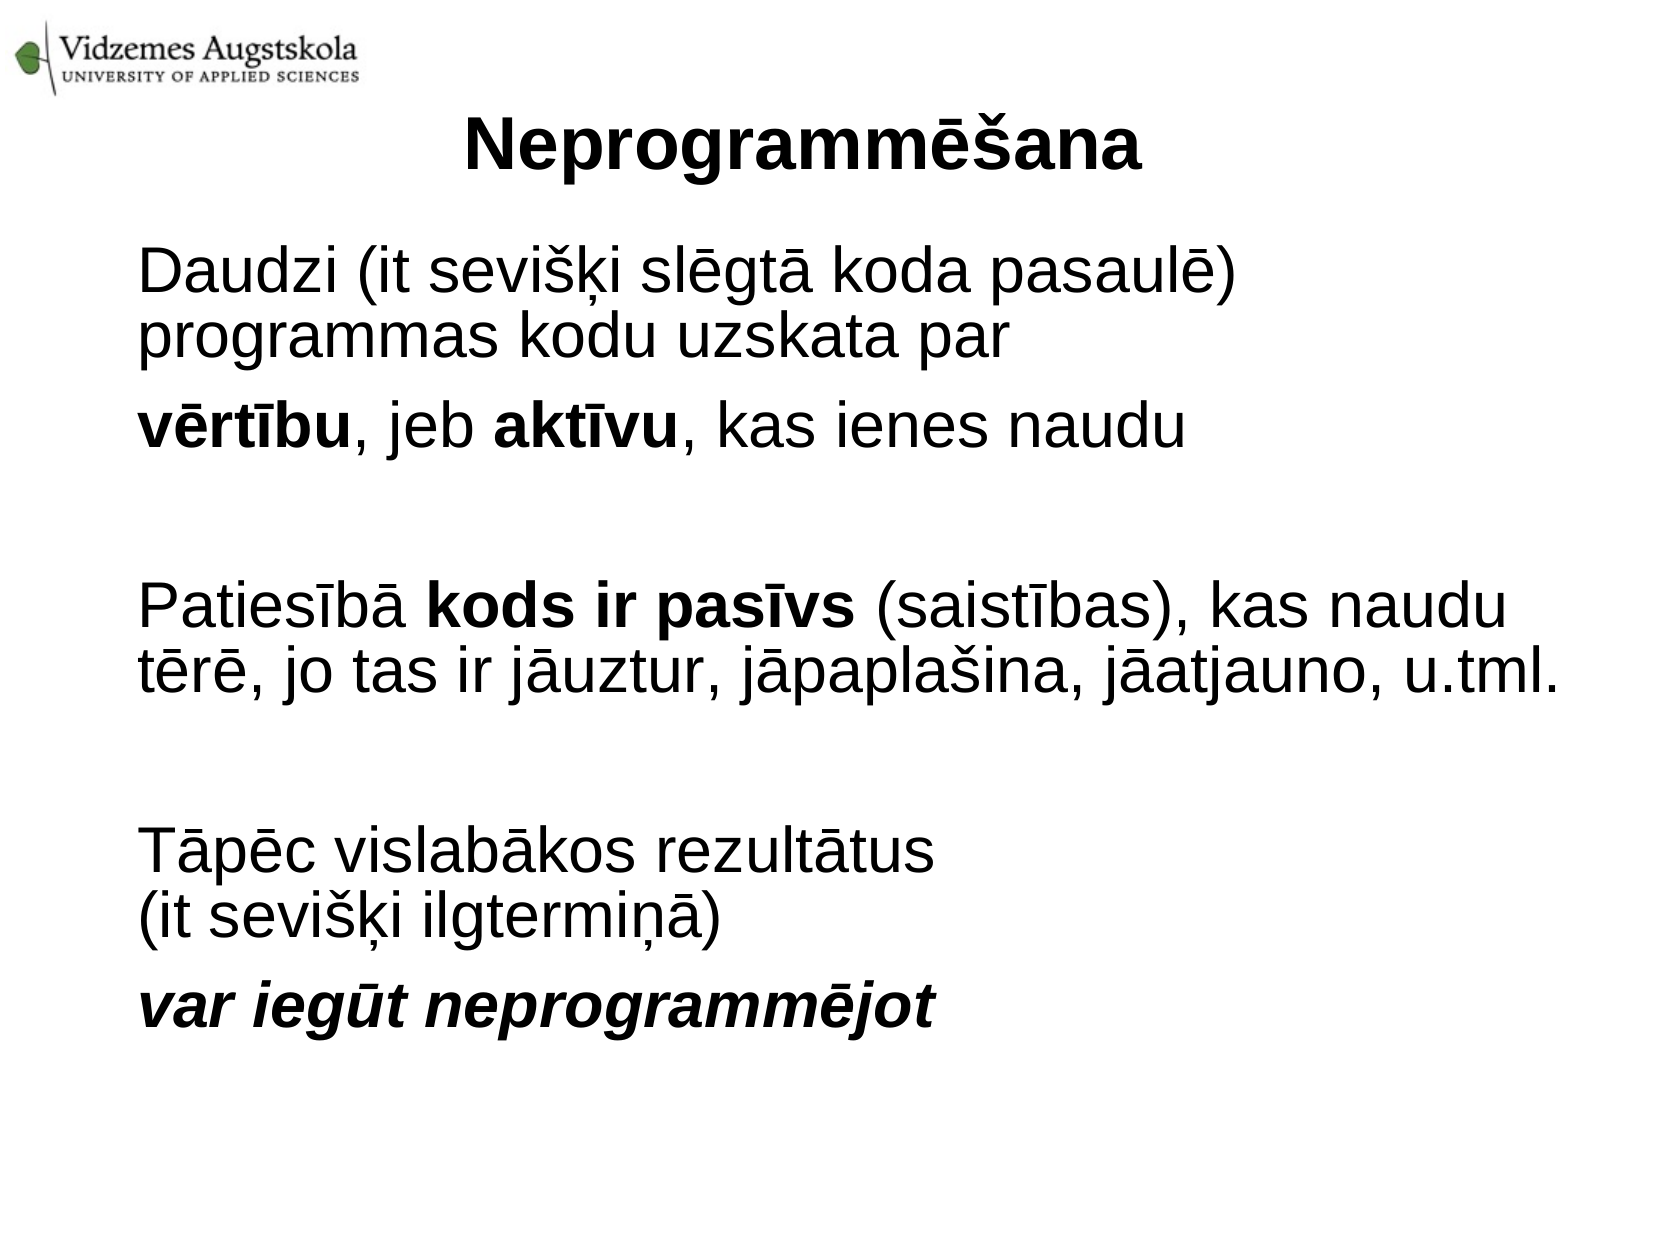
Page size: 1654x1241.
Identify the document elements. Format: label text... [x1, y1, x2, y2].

list Daudzi (it sevišķi slēgtā koda pasaulē) programmas kodu uzskata par vērtību, jeb aktīvu, kas ienes naudu Patiesībā kods ir pasīvs (saistības), kas naudu tērē, jo tas ir jāuztur, jāpaplašina, jāatjauno, u.tml. Tāpēc vislabākos rezultātus (it sevišķi ilgtermiņā) var iegūt neprogrammējot [82, 236, 1569, 1107]
title Neprogrammēšana [94, 103, 1512, 188]
picture [5, 2, 368, 113]
